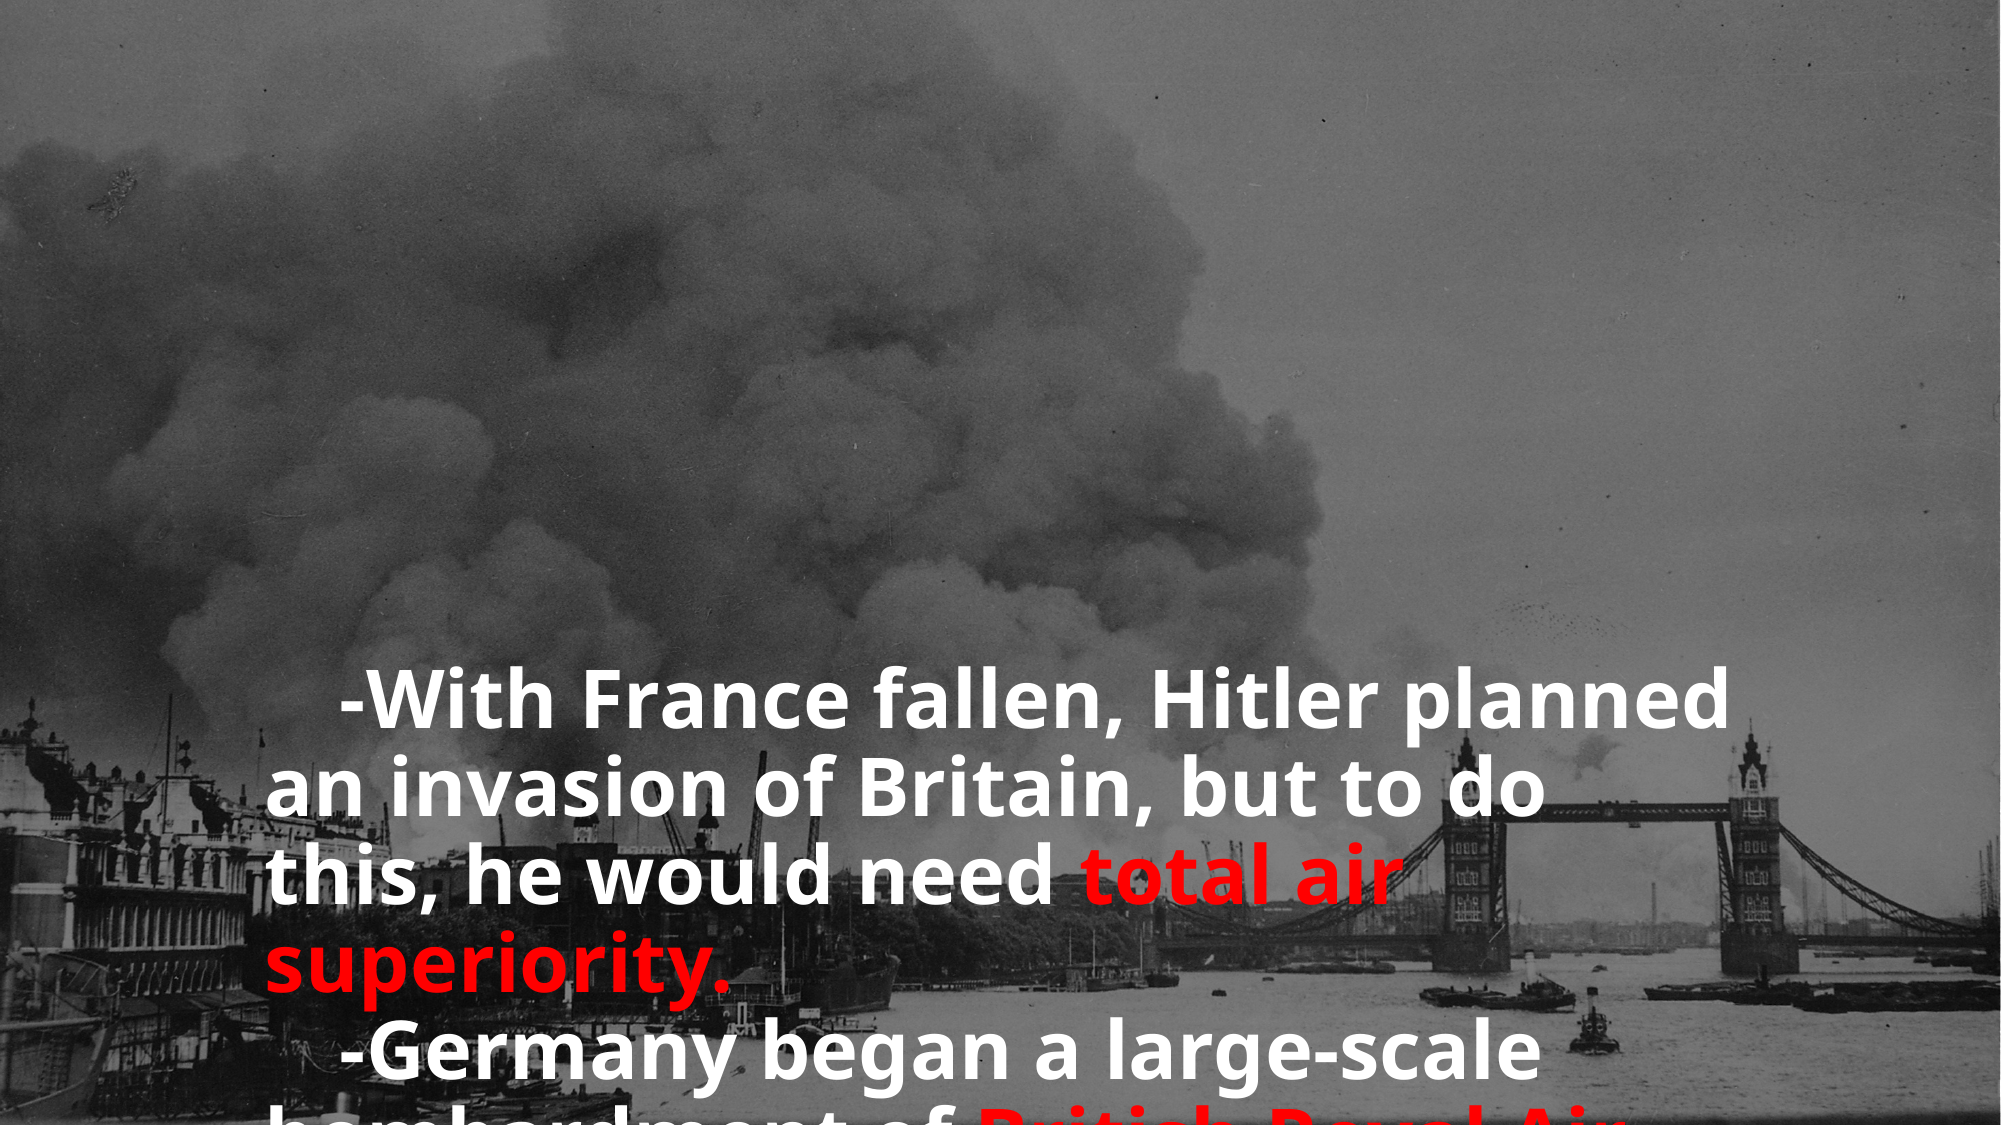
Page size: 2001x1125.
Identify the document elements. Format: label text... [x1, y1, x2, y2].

picture [0, 0, 2000, 1125]
title -With France fallen, Hitler planned an invasion of Britain, but to do this, he would need total air superiority. -Germany began a large-scale bombardment of British Royal Air Force bases and—eventually—cities. The RAF struggled to fend them off. -The campaign lasted months. At one point, Britain was bombed 57 nights in a row. -This was the first major campaign in history fought entirely by air forces. https://www.youtube.com/watch?v=B4HSpmiR8Uo (Scene from Pearl Harbor, 2001) [249, 649, 1750, 1125]
